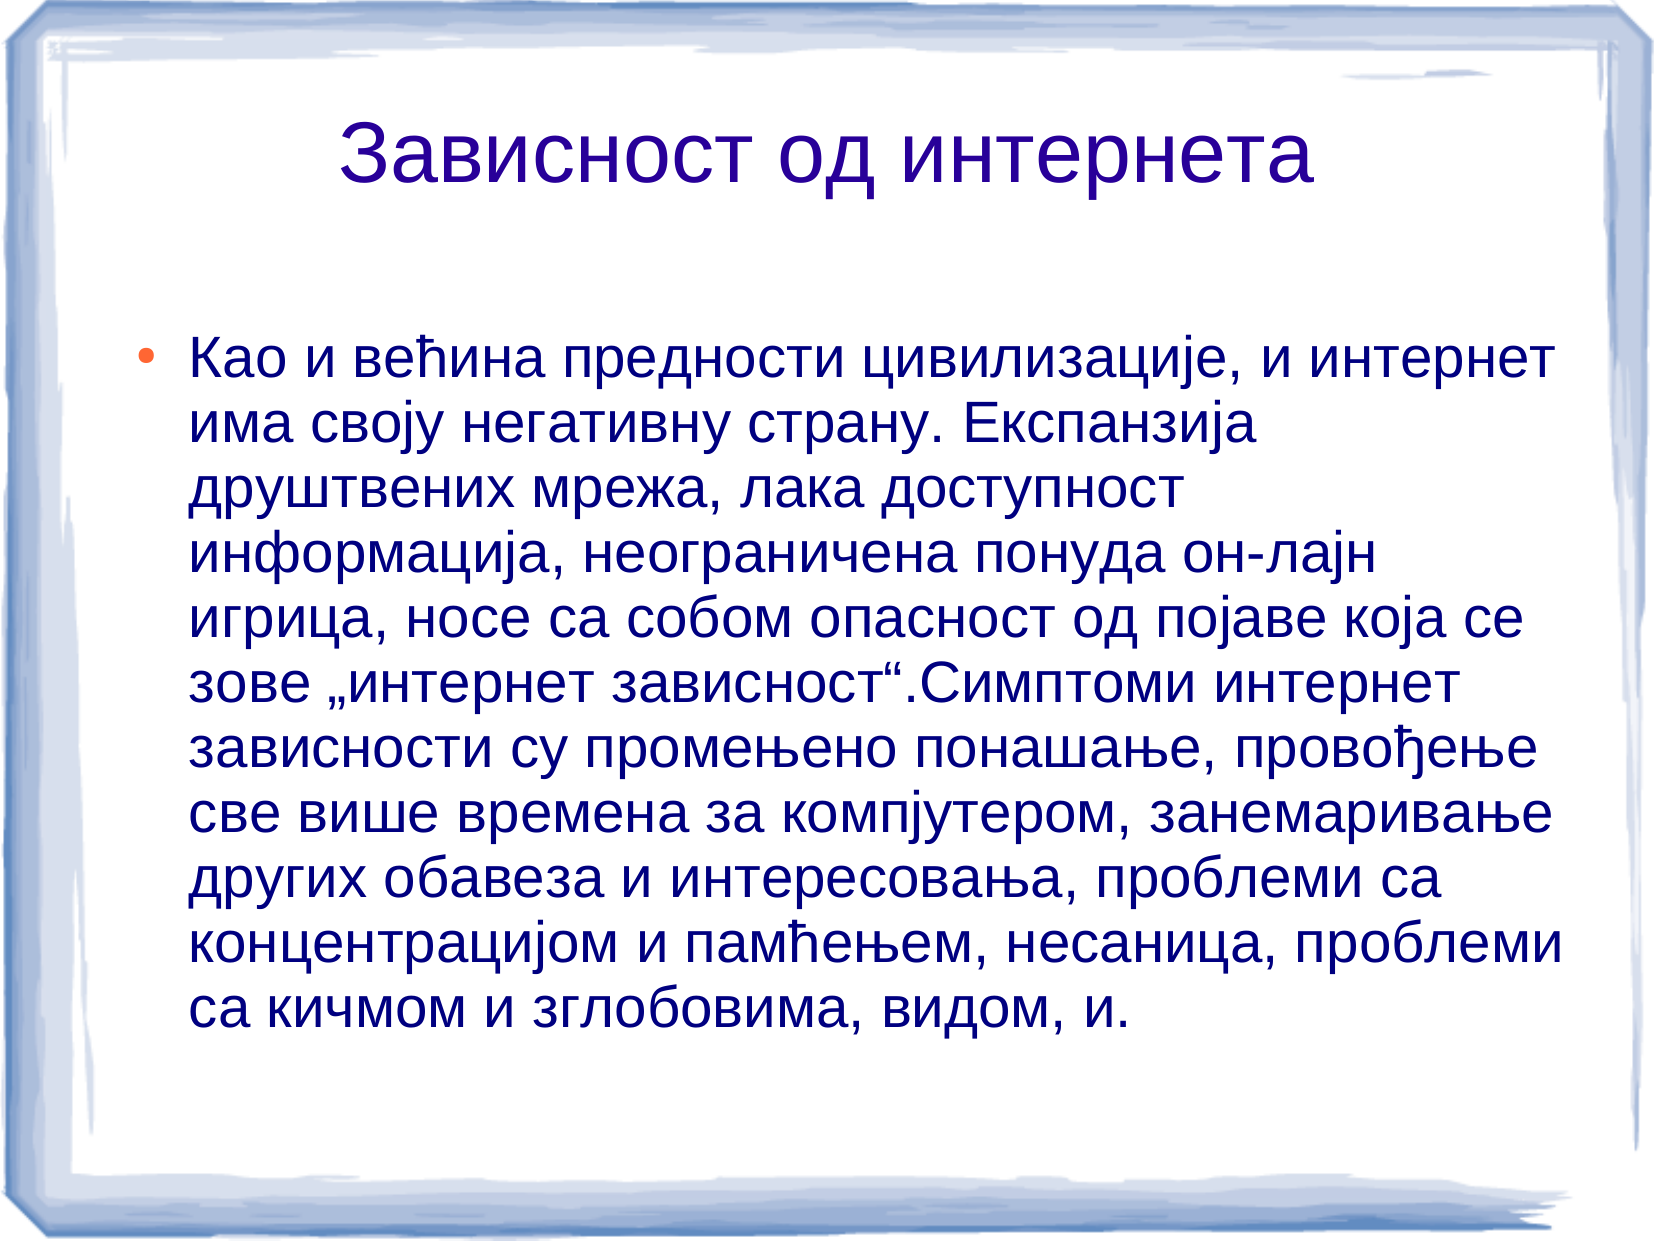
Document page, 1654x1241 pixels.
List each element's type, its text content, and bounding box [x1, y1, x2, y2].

title Зависност од интернета [82, 49, 1571, 257]
picture [0, 0, 1654, 1241]
list Као и већина предности цивилизације, и интернет има своју негативну страну. Експанзија друштвених мрежа, лака доступност информација, неограничена понуда он-лајн игрица, носе са собом опасност од појаве која се зове „интернет зависност“.Симптоми интернет зависности су промењено понашање, провођење све више времена за компјутером, занемаривање других обавеза и интересовања, проблеми са концентрацијом и памћењем, несаница, проблеми са кичмом и зглобовима, видом, и. [118, 324, 1571, 1038]
